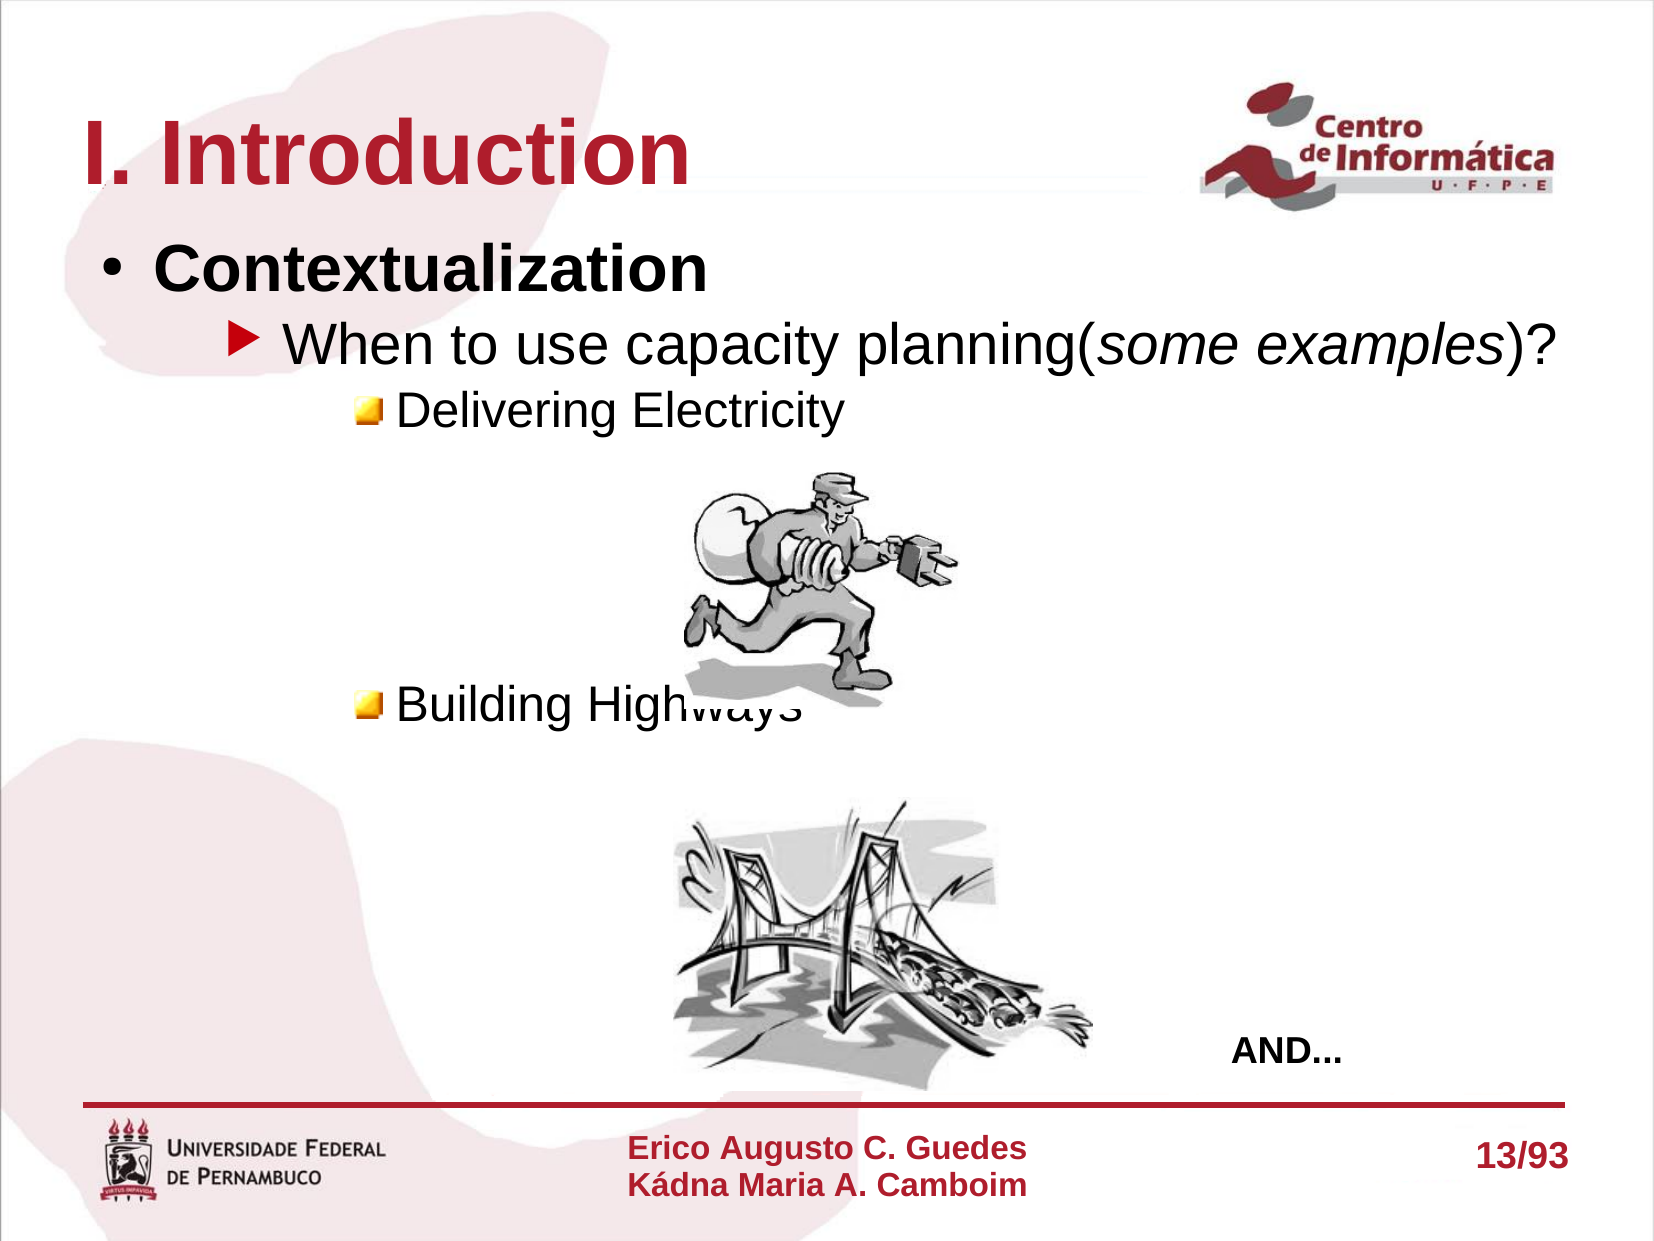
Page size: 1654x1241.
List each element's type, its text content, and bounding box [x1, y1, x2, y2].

text_box AND... [1216, 1021, 1359, 1085]
list Contextualization When to use capacity planning(some examples)? Delivering Electricity Building Highways [82, 231, 1571, 1035]
title I. Introduction [82, 56, 1571, 231]
picture [0, 0, 1654, 1241]
